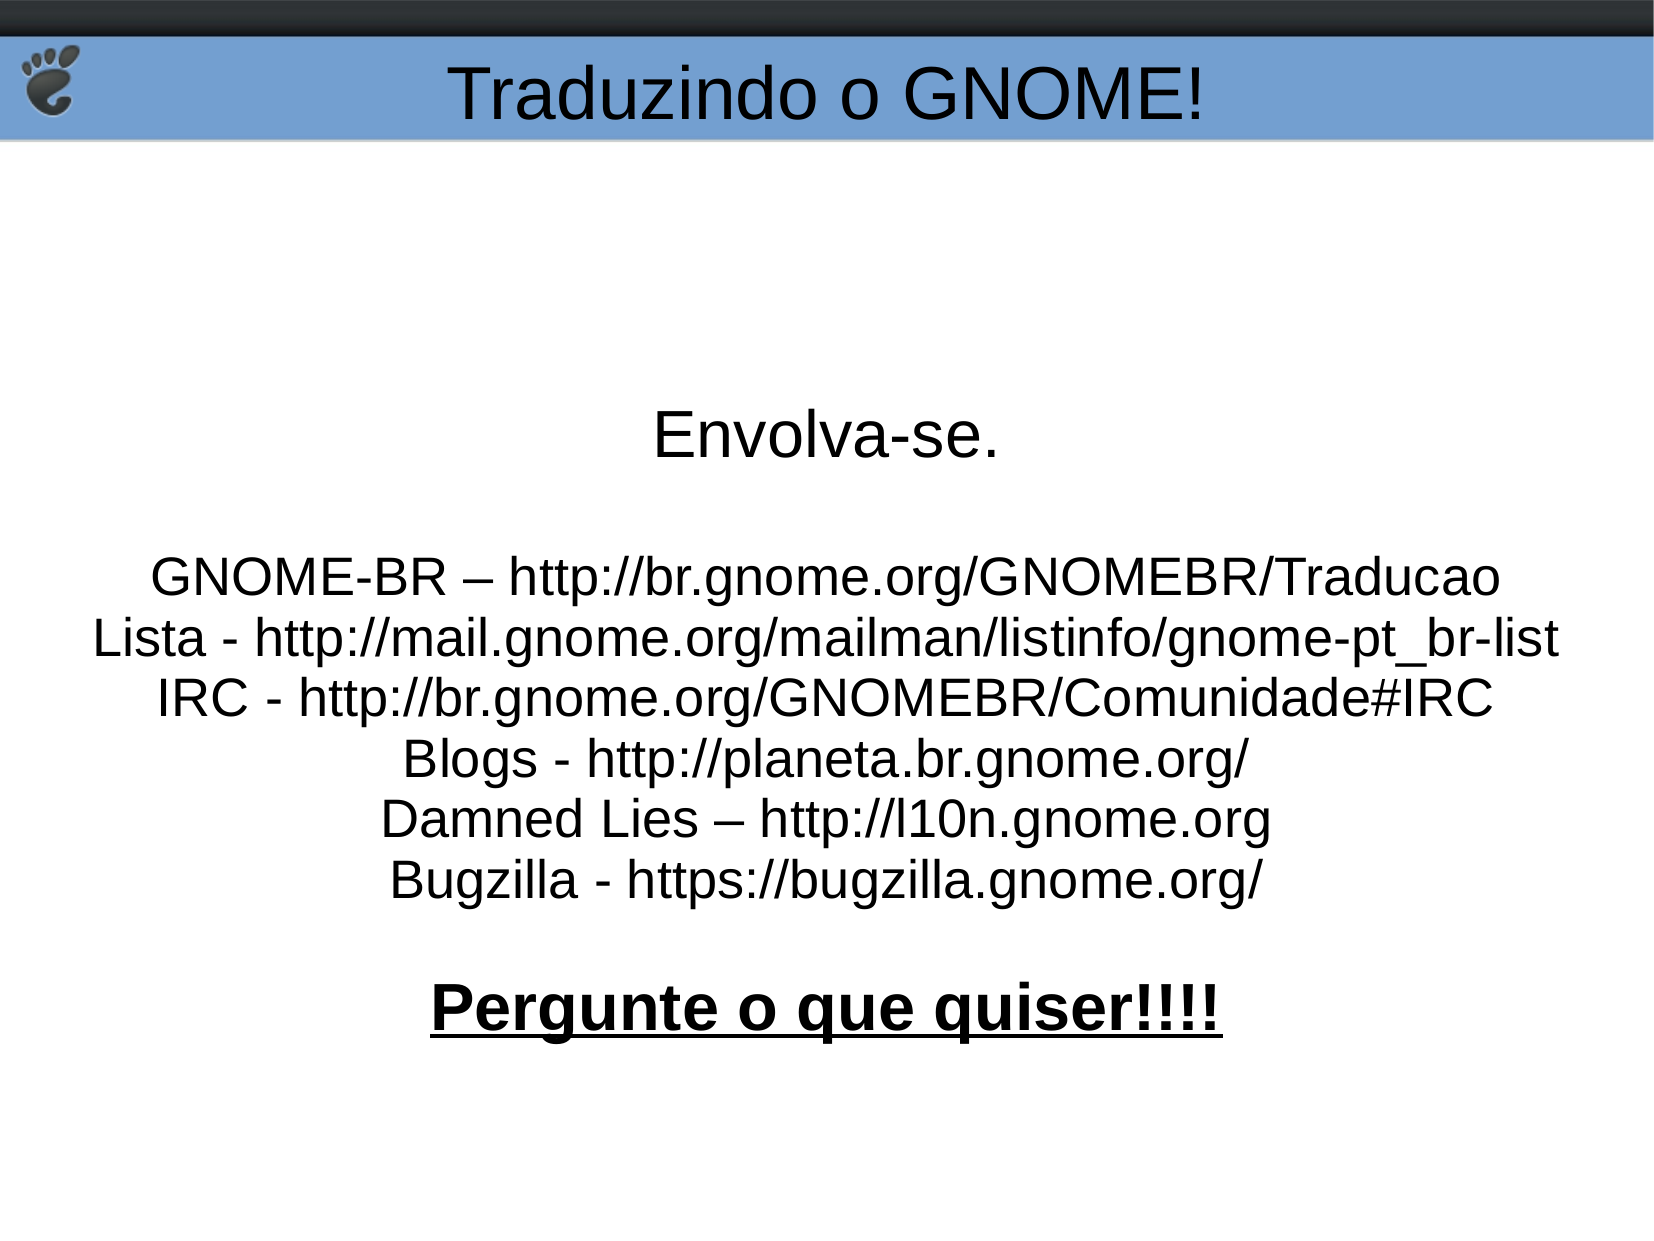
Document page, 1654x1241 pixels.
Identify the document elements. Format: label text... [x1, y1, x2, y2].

picture [0, 0, 1654, 1241]
title Traduzindo o GNOME! [82, 0, 1571, 191]
subtitle Envolva-se. GNOME-BR – http://br.gnome.org/GNOMEBR/Traducao Lista - http://mail.gnome.org/mailman/listinfo/gnome-pt_br-list IRC - http://br.gnome.org/GNOMEBR/Comunidade#IRC Blogs - http://planeta.br.gnome.org/ Damned Lies – http://l10n.gnome.org Bugzilla - https://bugzilla.gnome.org/ Pergunte o que quiser!!!! [82, 297, 1571, 1145]
